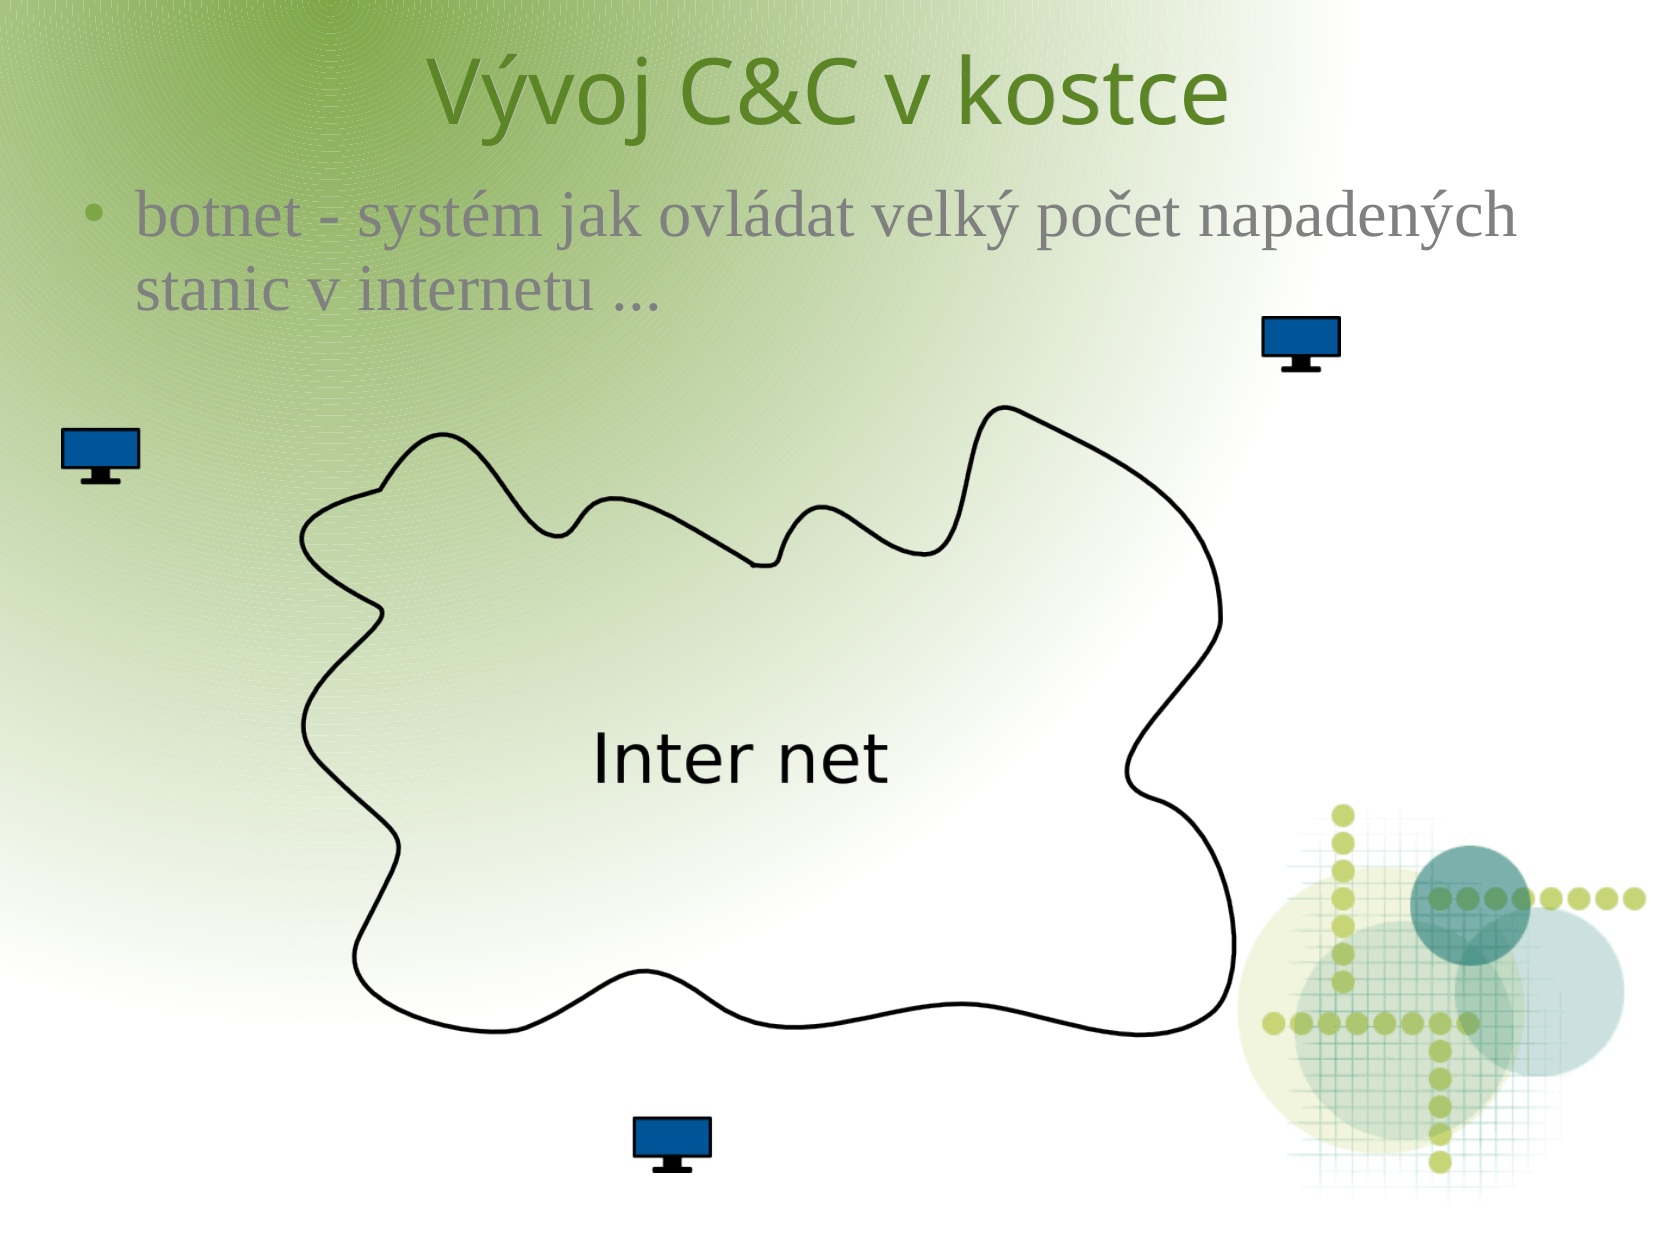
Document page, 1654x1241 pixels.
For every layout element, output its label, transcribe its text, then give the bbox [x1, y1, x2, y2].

list botnet - systém jak ovládat velký počet napadených stanic v internetu ... [64, 177, 1595, 1182]
picture [61, 316, 1341, 1173]
picture [1224, 792, 1654, 1211]
title Vývoj C&C v kostce [123, 29, 1536, 148]
